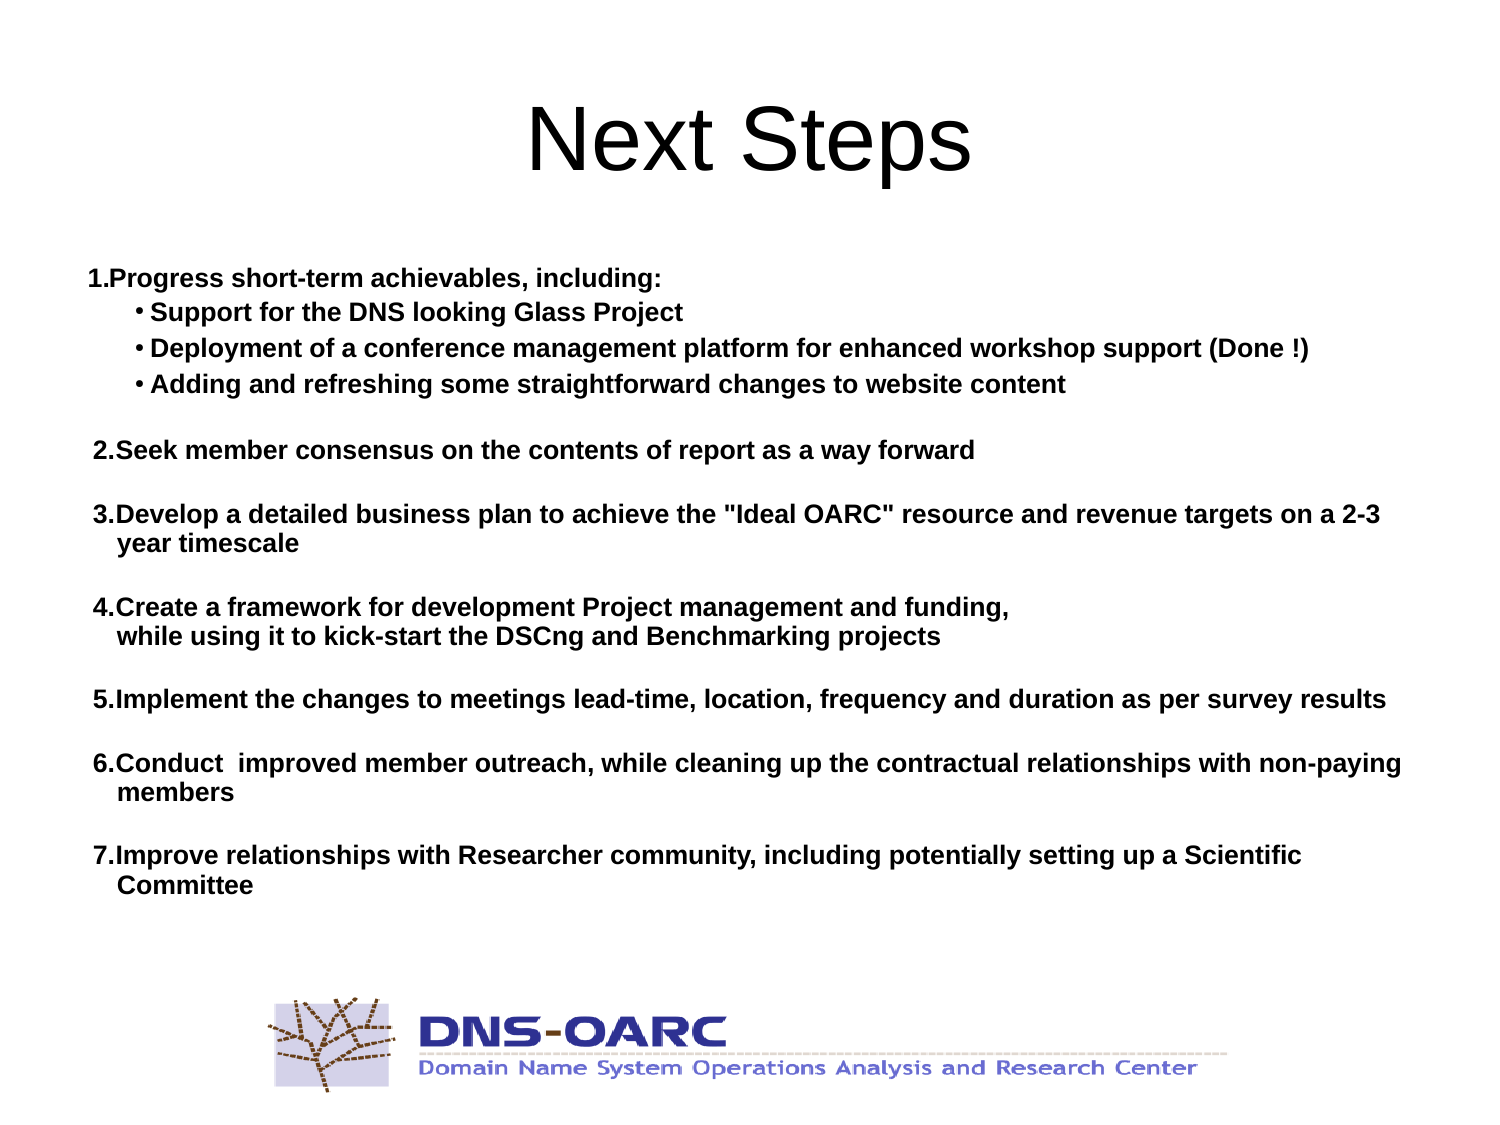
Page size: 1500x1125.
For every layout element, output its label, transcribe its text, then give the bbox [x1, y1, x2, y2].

title Next Steps [75, 44, 1425, 233]
list Progress short-term achievables, including: Support for the DNS looking Glass Project Deployment of a conference management platform for enhanced workshop support (Done !) Adding and refreshing some straightforward changes to website content Seek member consensus on the contents of report as a way forward Develop a detailed business plan to achieve the "Ideal OARC" resource and revenue targets on a 2-3 year timescale Create a framework for development Project management and funding, while using it to kick-start the DSCng and Benchmarking projects Implement the changes to meetings lead-time, location, frequency and duration as per survey results Conduct improved member outreach, while cleaning up the contractual relationships with non-paying members Improve relationships with Researcher community, including potentially setting up a Scientific Committee [75, 263, 1425, 916]
picture [214, 991, 1259, 1099]
